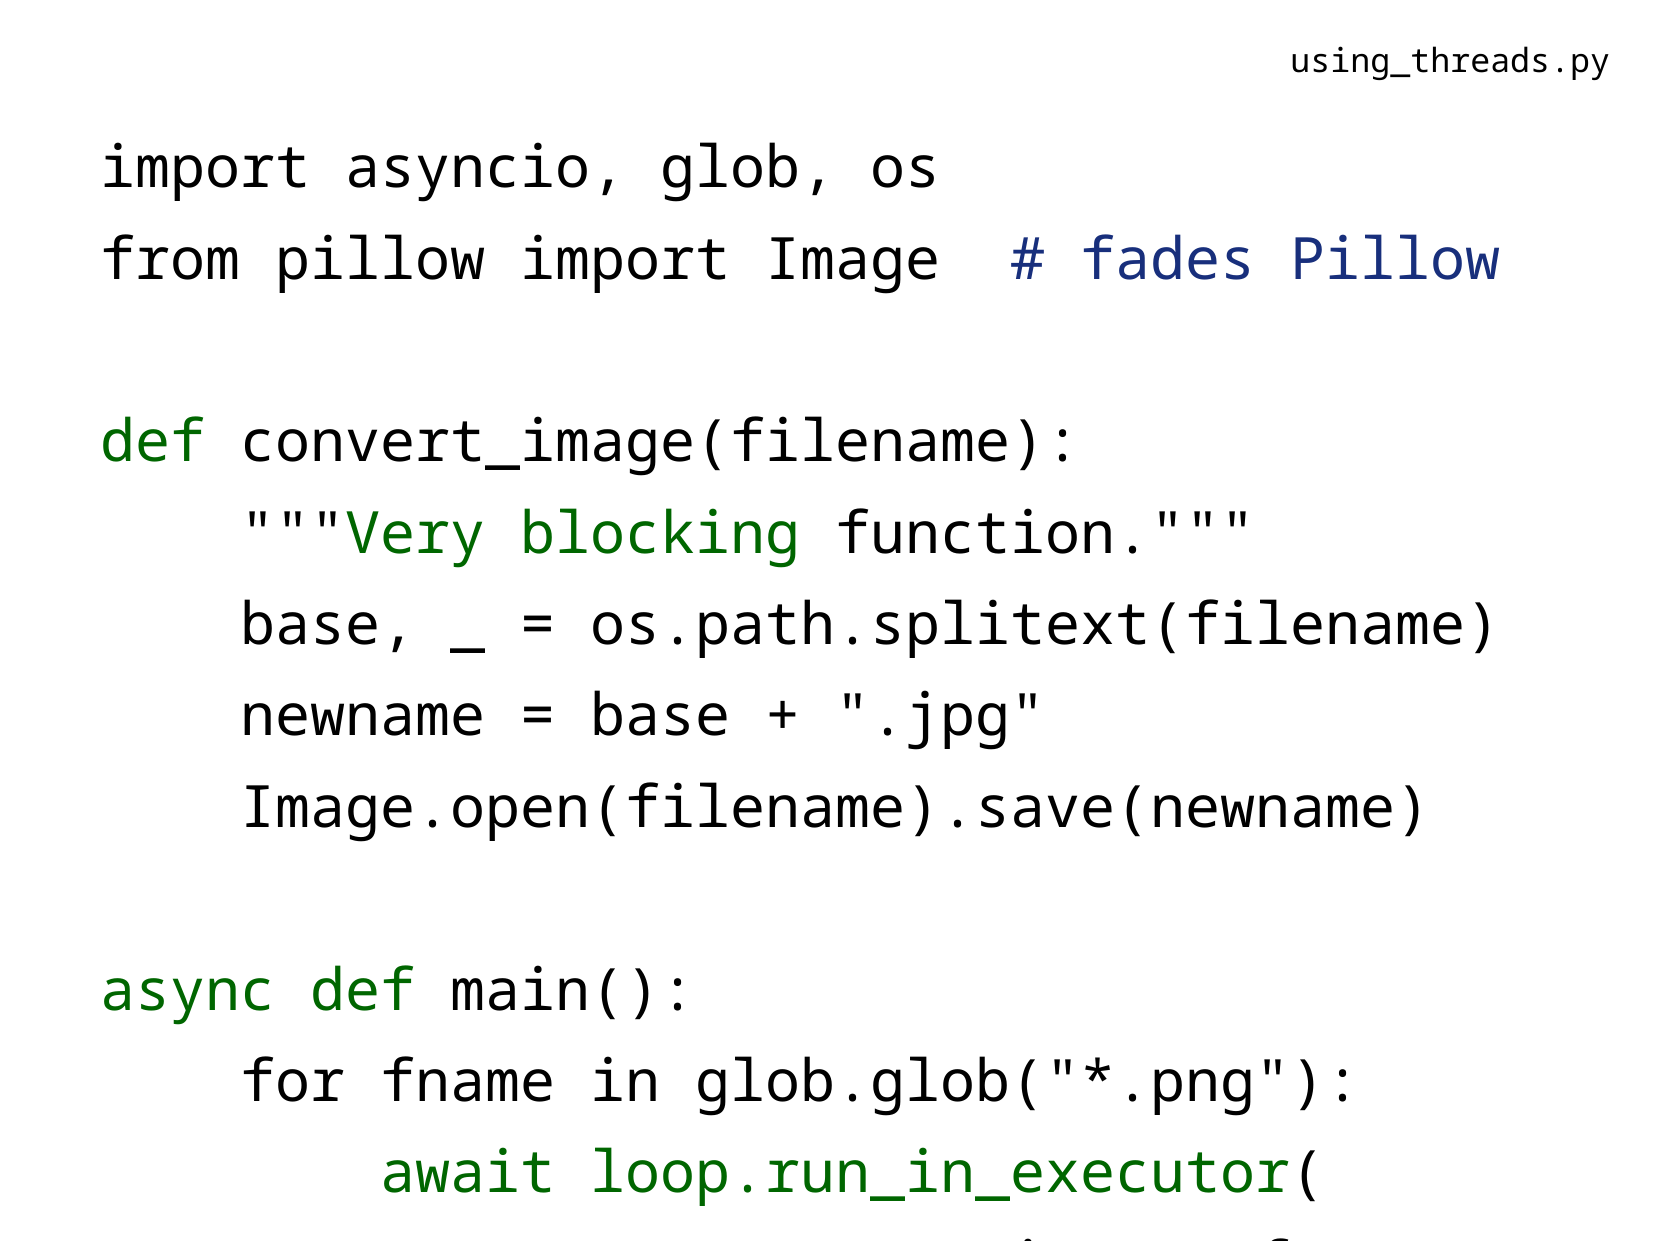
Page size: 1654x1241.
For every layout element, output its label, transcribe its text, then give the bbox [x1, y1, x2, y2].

text_box import asyncio, glob, os from pillow import Image # fades Pillow def convert_image(filename): """Very blocking function.""" base, _ = os.path.splitext(filename) newname = base + ".jpg" Image.open(filename).save(newname) async def main(): for fname in glob.glob("*.png"): await loop.run_in_executor( None, convert_image, fname) asyncio.run(main()) [85, 118, 1583, 1193]
text_box using_threads.py [1275, 29, 1633, 122]
